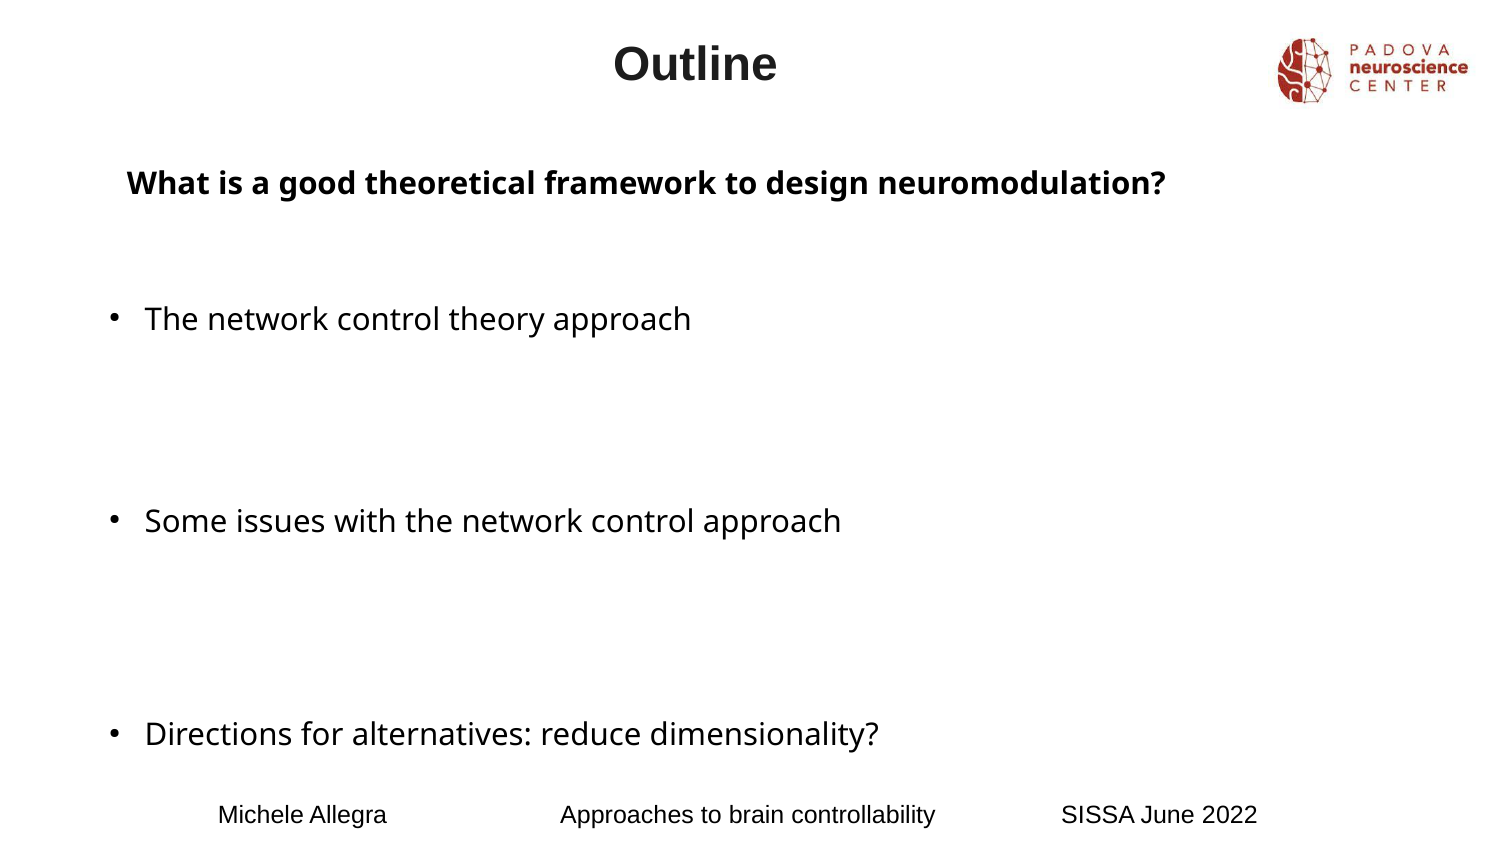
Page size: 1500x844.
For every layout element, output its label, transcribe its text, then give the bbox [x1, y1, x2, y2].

text_box What is a good theoretical framework to design neuromodulation? [76, 153, 1365, 249]
text_box Michele Allegra Approaches to brain controllability SISSA June 2022 [64, 788, 1415, 840]
picture [1268, 10, 1476, 123]
text_box The network control theory approach Some issues with the network control approach Directions for alternatives: reduce dimensionality? [94, 289, 1335, 732]
text_box Outline [15, 38, 1376, 141]
